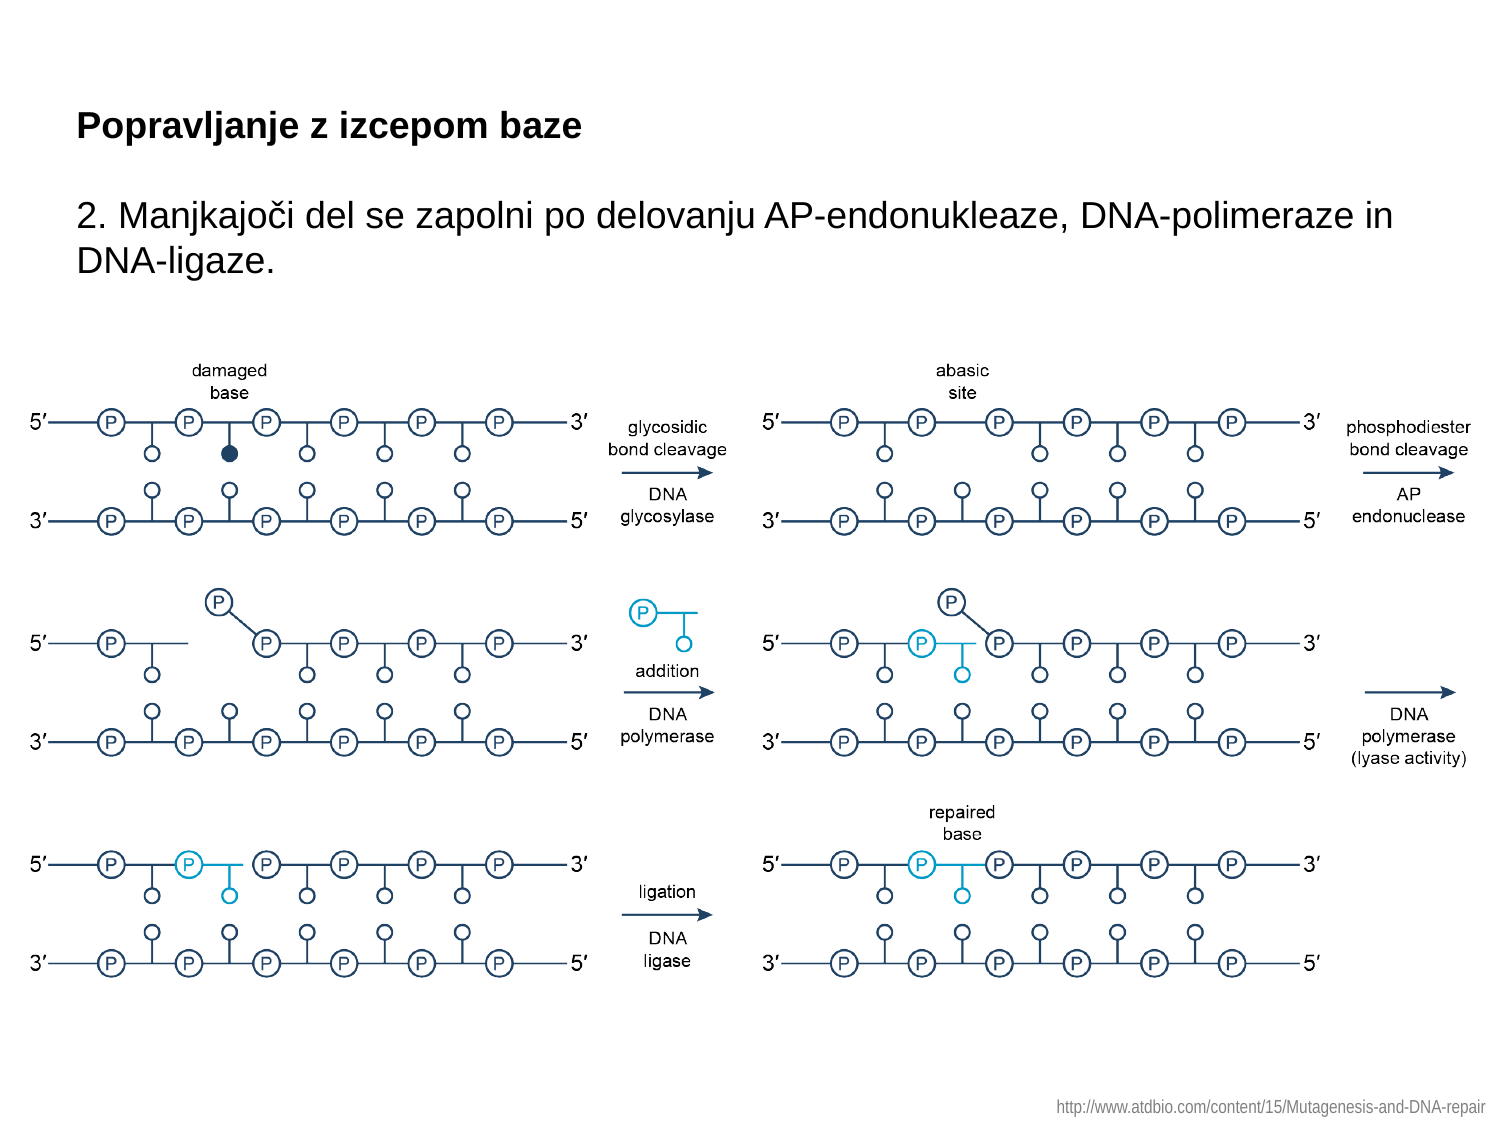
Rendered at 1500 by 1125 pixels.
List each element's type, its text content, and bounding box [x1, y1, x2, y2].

picture [29, 361, 1471, 978]
text_box Popravljanje z izcepom baze 2. Manjkajoči del se zapolni po delovanju AP-endonukleaze, DNA-polimeraze in DNA-ligaze. [61, 93, 1471, 334]
text_box http://www.atdbio.com/content/15/Mutagenesis-and-DNA-repair [749, 1087, 1500, 1125]
